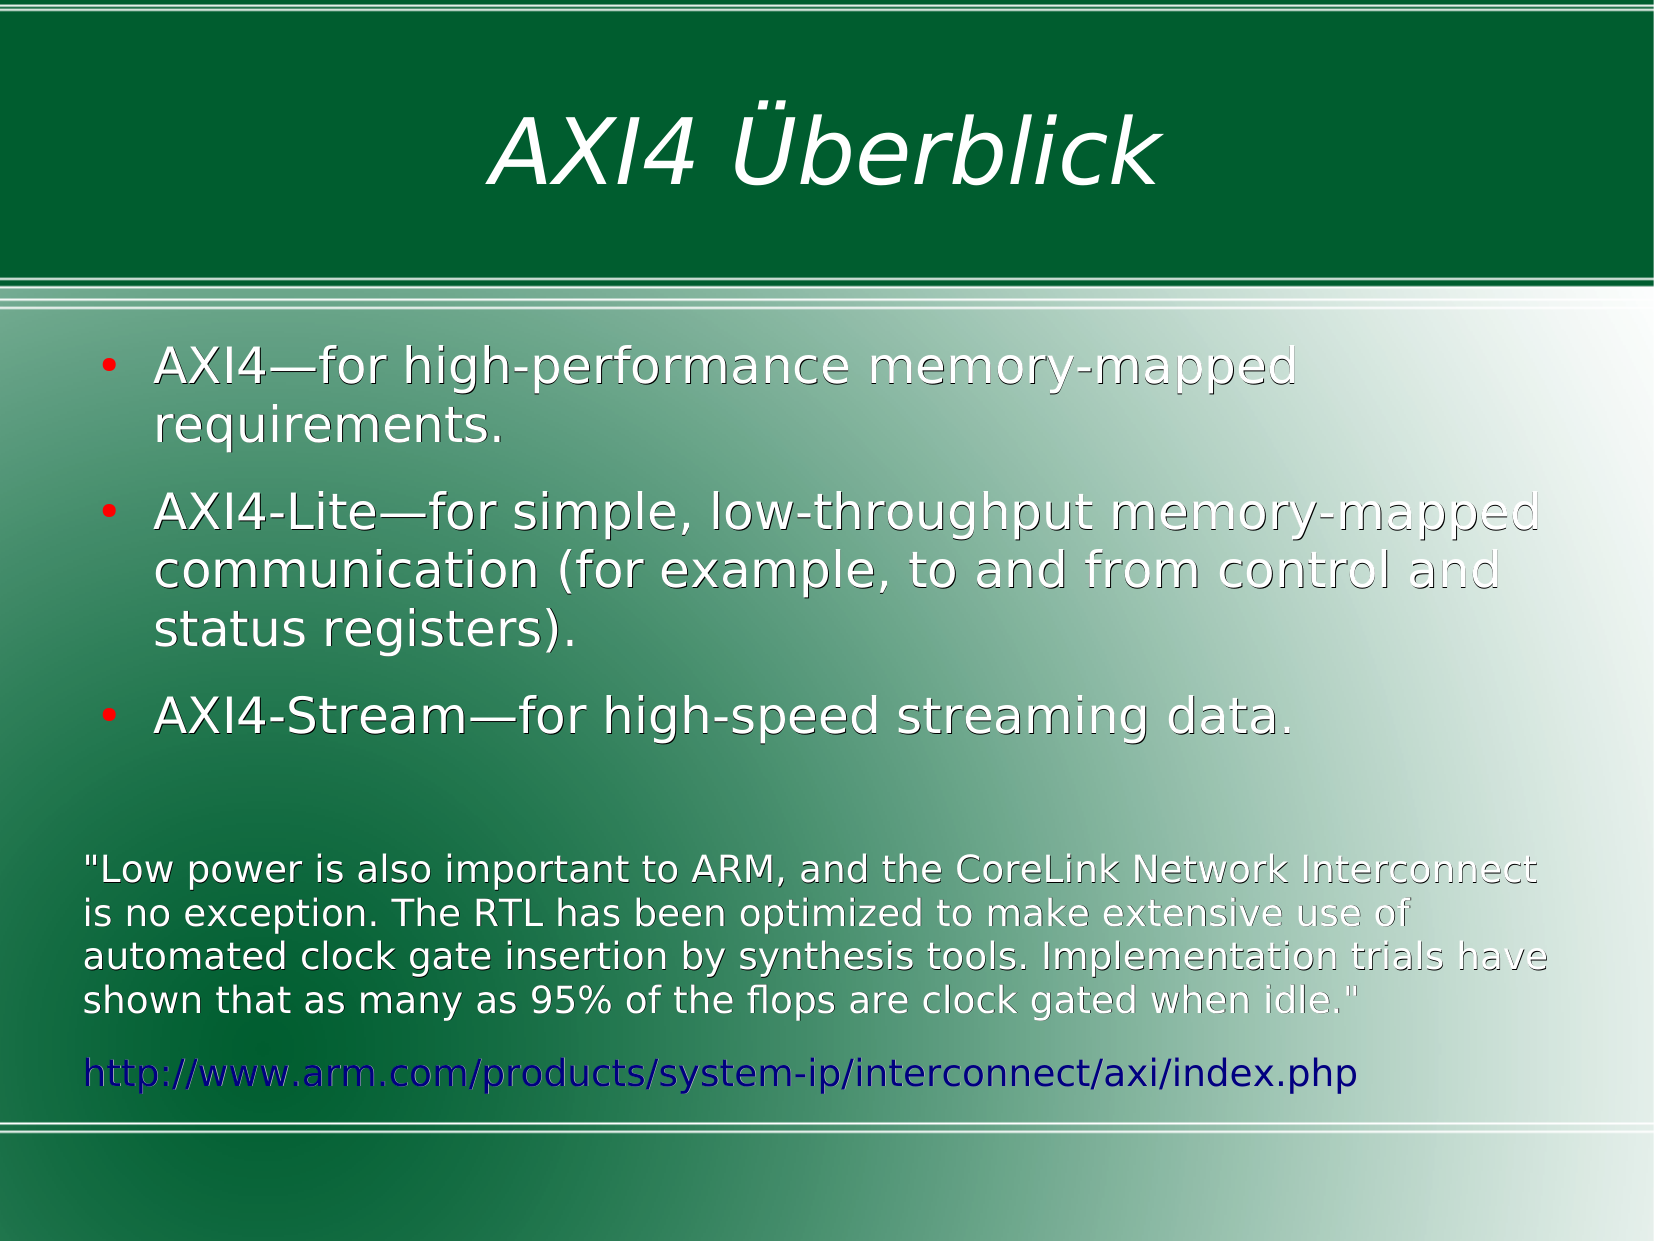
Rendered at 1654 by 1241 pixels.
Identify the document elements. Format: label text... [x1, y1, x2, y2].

picture [0, 0, 1654, 1241]
list AXI4—for high-performance memory-mapped requirements. AXI4-Lite—for simple, low-throughput memory-mapped communication (for example, to and from control and status registers). AXI4-Stream—for high-speed streaming data. "Low power is also important to ARM, and the CoreLink Network Interconnect is no exception. The RTL has been optimized to make extensive use of automated clock gate insertion by synthesis tools. Implementation trials have shown that as many as 95% of the flops are clock gated when idle." http://www.arm.com/products/system-ip/interconnect/axi/index.php [82, 337, 1571, 1241]
title AXI4 Überblick [82, 49, 1571, 257]
